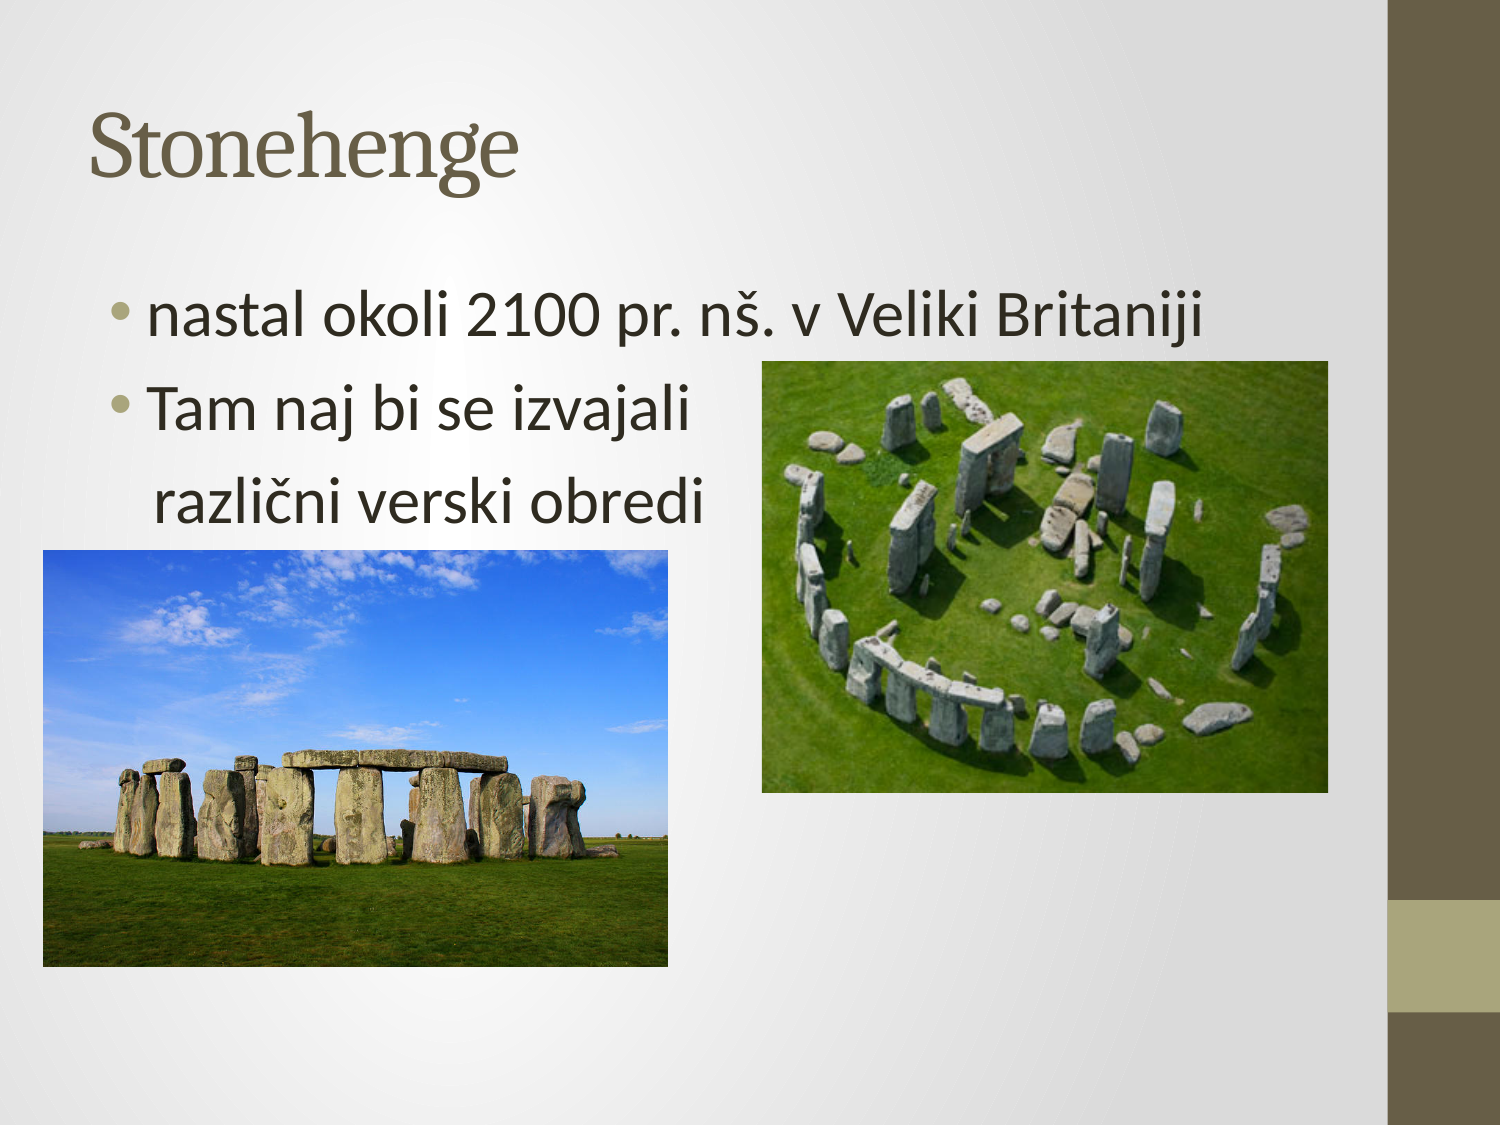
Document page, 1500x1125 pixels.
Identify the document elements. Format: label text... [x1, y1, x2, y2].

picture [43, 550, 668, 967]
title Stonehenge [75, 45, 1325, 233]
list nastal okoli 2100 pr. nš. v Veliki Britaniji Tam naj bi se izvajali različni verski obredi [75, 262, 1325, 1050]
picture [761, 361, 1329, 793]
